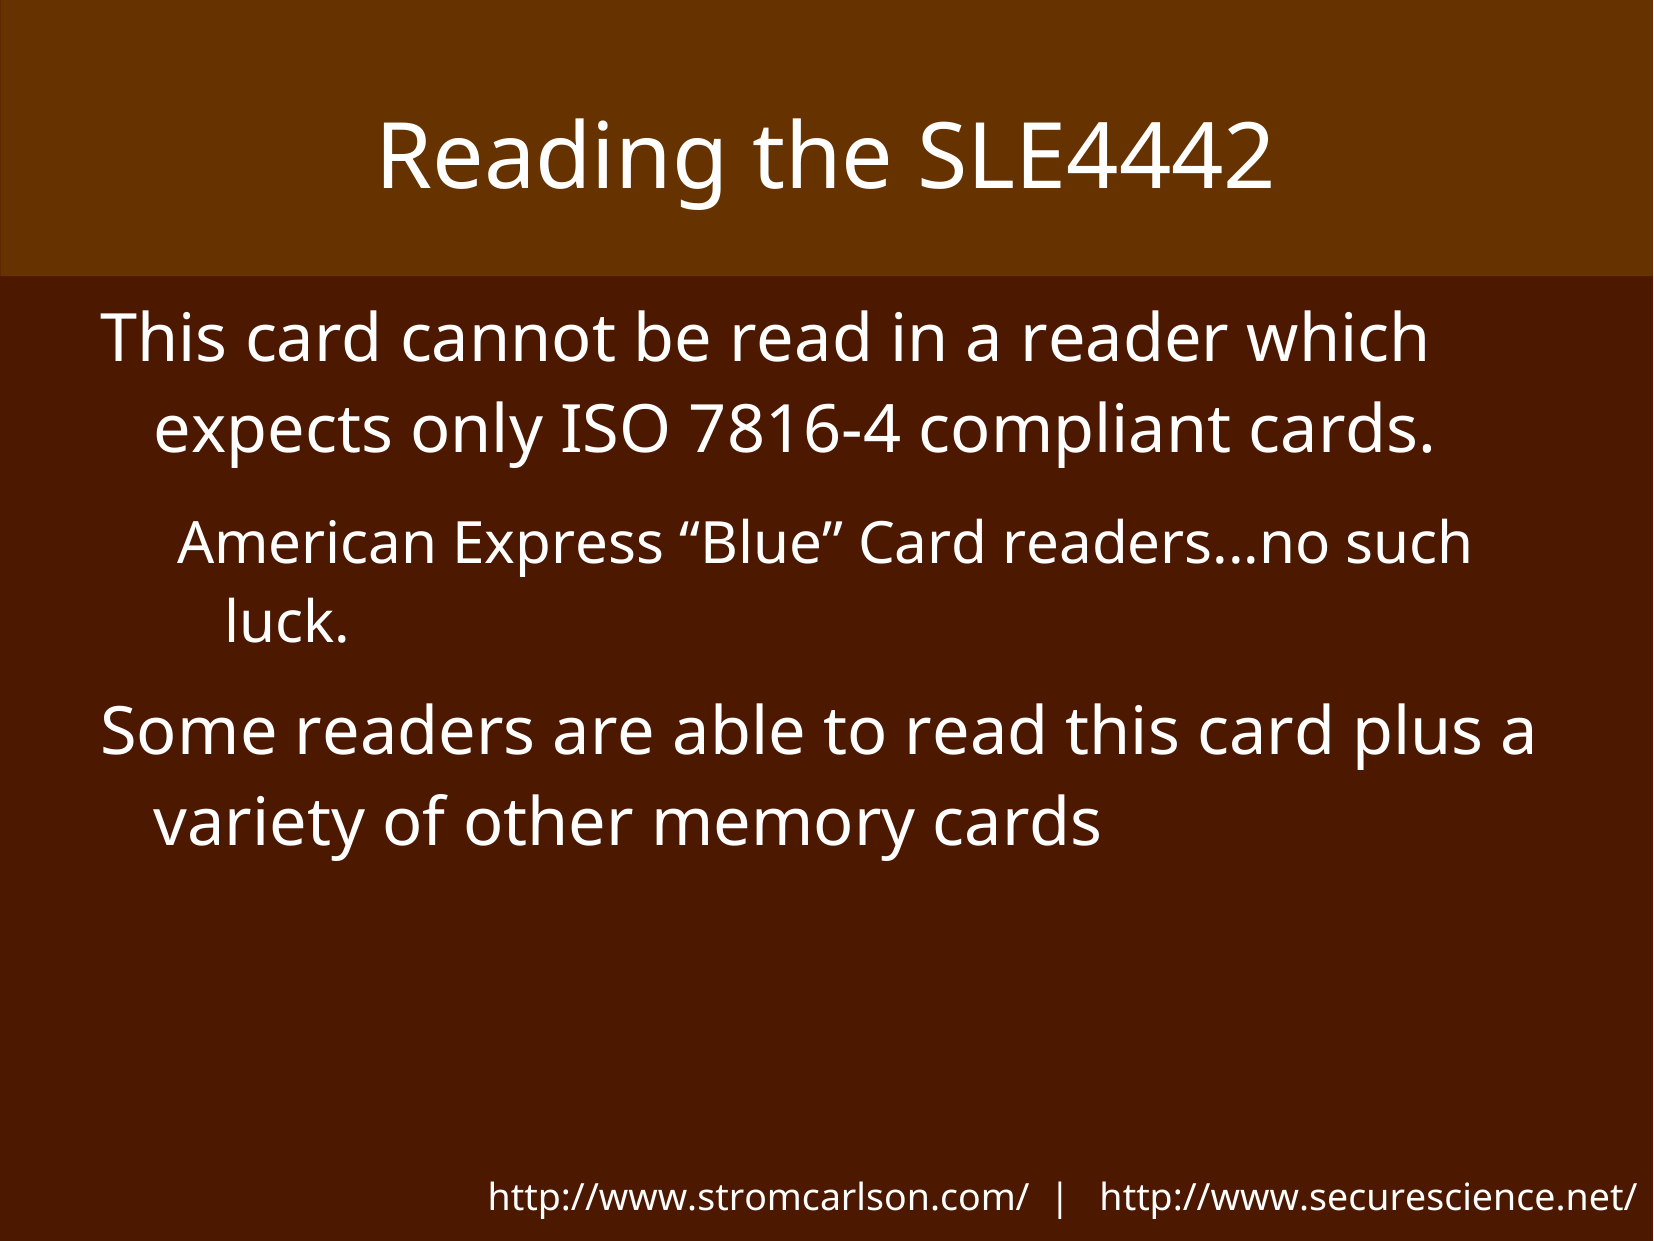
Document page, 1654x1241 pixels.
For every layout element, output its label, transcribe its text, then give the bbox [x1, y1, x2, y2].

title Reading the SLE4442 [82, 49, 1571, 257]
list This card cannot be read in a reader which expects only ISO 7816-4 compliant cards. American Express “Blue” Card readers...no such luck. Some readers are able to read this card plus a variety of other memory cards [82, 290, 1571, 1109]
